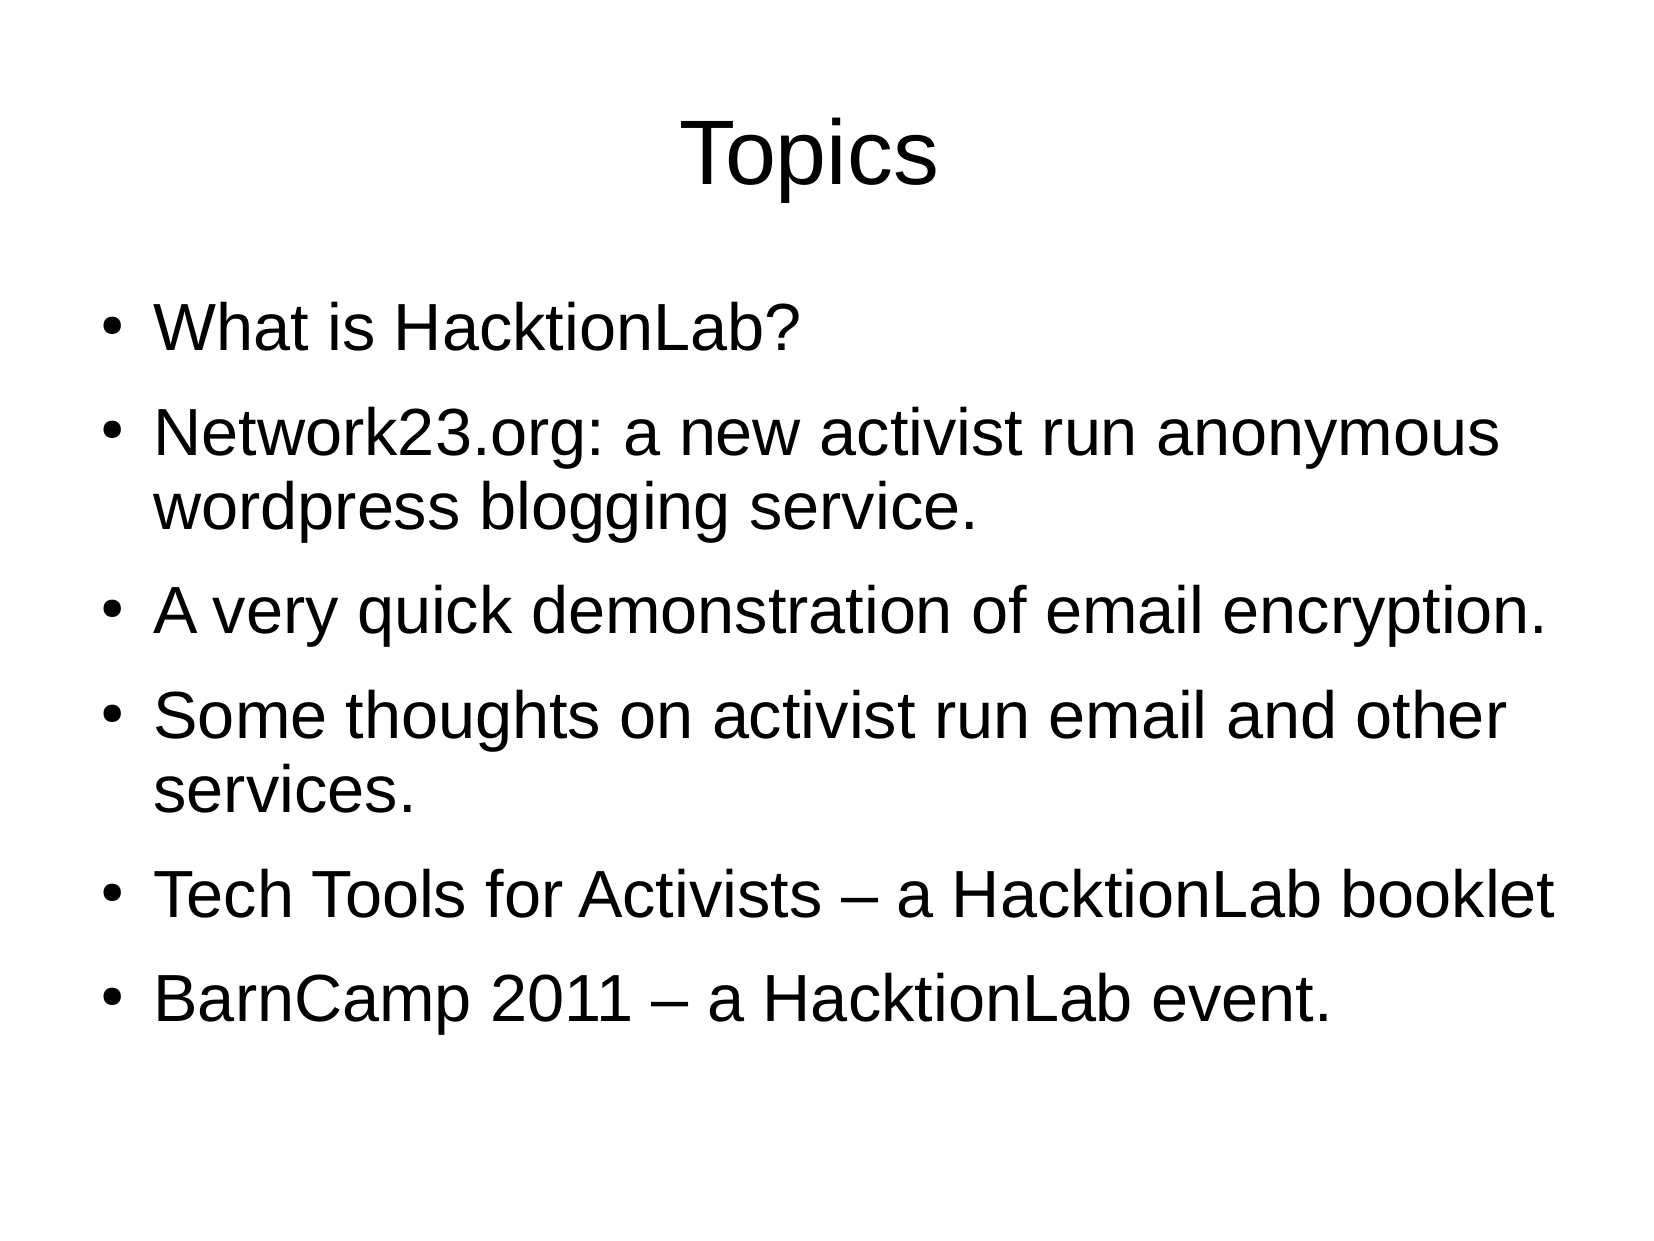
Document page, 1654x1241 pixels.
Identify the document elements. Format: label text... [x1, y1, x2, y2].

list What is HacktionLab? Network23.org: a new activist run anonymous wordpress blogging service. A very quick demonstration of email encryption. Some thoughts on activist run email and other services. Tech Tools for Activists – a HacktionLab booklet BarnCamp 2011 – a HacktionLab event. [82, 290, 1571, 1109]
title Topics [82, 49, 1571, 257]
